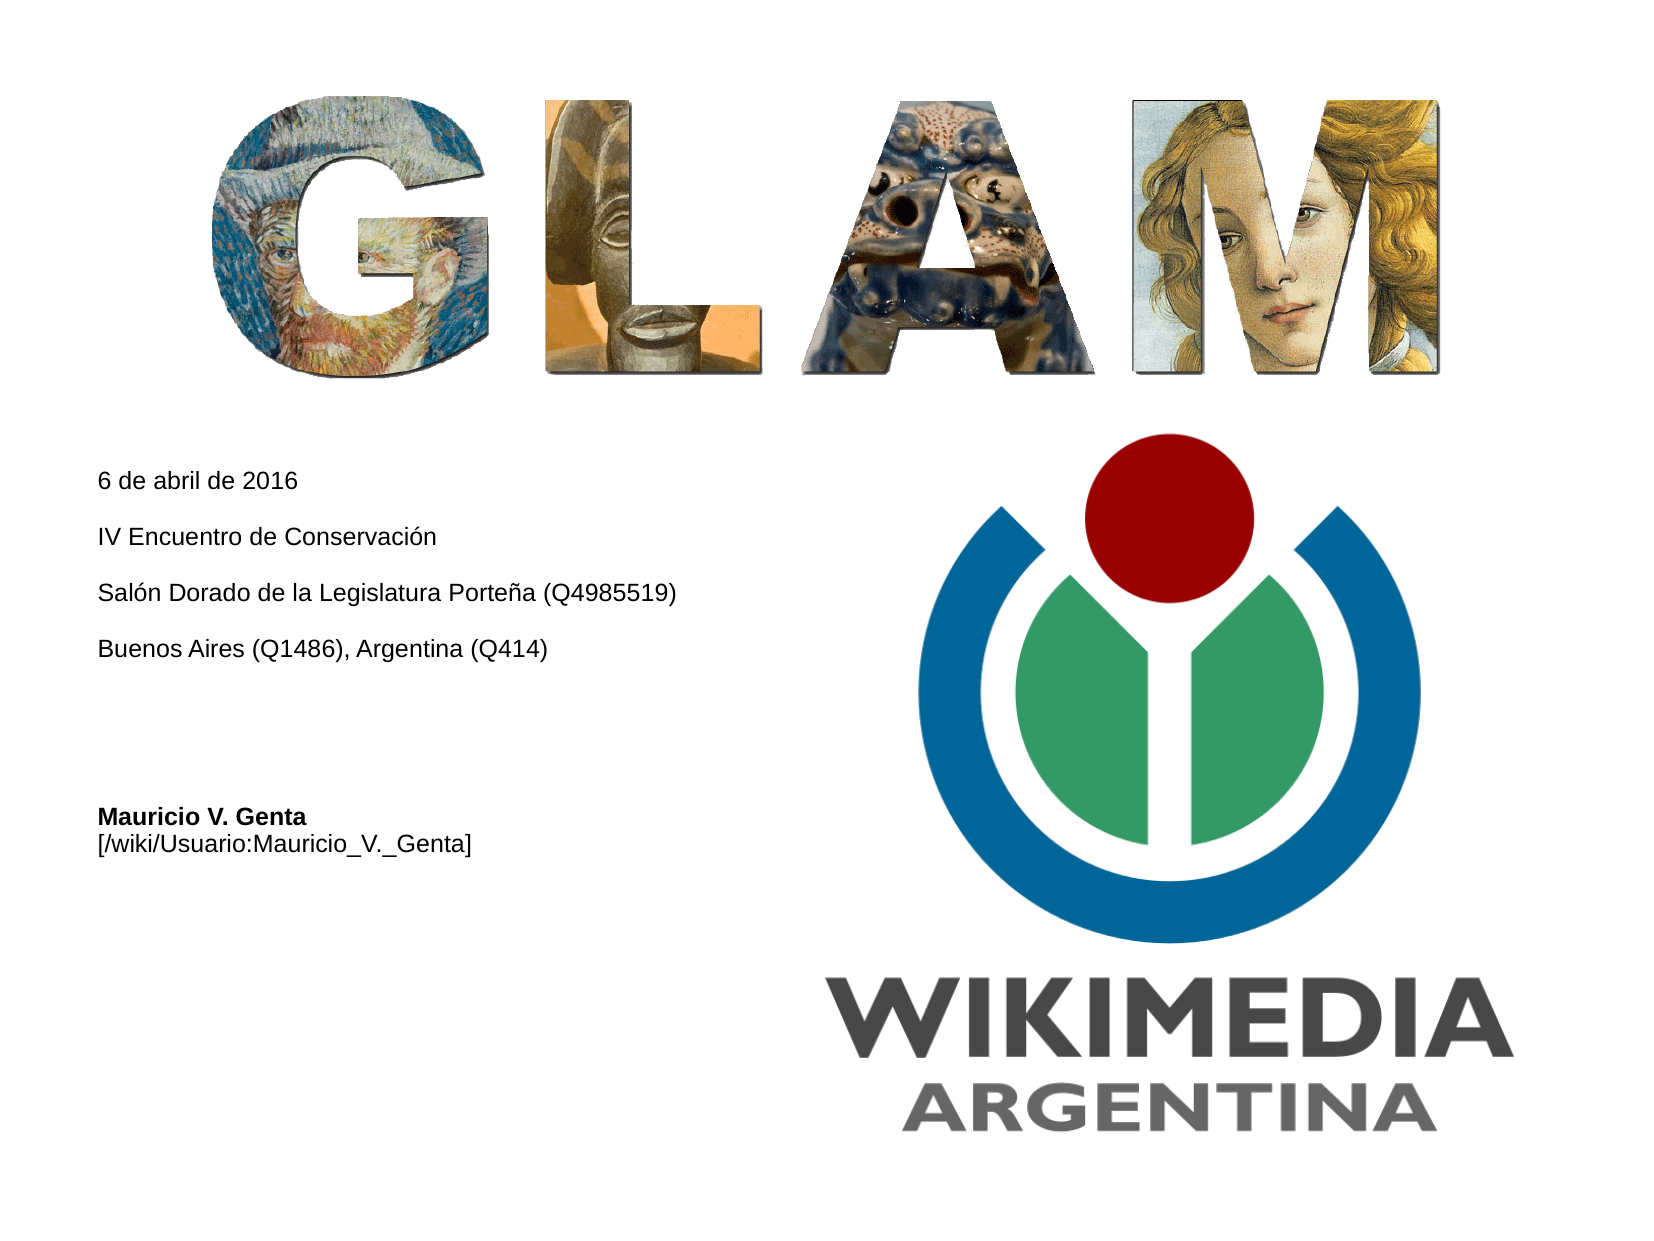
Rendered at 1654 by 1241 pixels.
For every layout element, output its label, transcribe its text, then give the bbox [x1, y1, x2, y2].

picture [135, 64, 1560, 1182]
text_box 6 de abril de 2016 IV Encuentro de Conservación Salón Dorado de la Legislatura Porteña (Q4985519) Buenos Aires (Q1486), Argentina (Q414) Mauricio V. Genta [/wiki/Usuario:Mauricio_V._Genta] [82, 458, 804, 1123]
